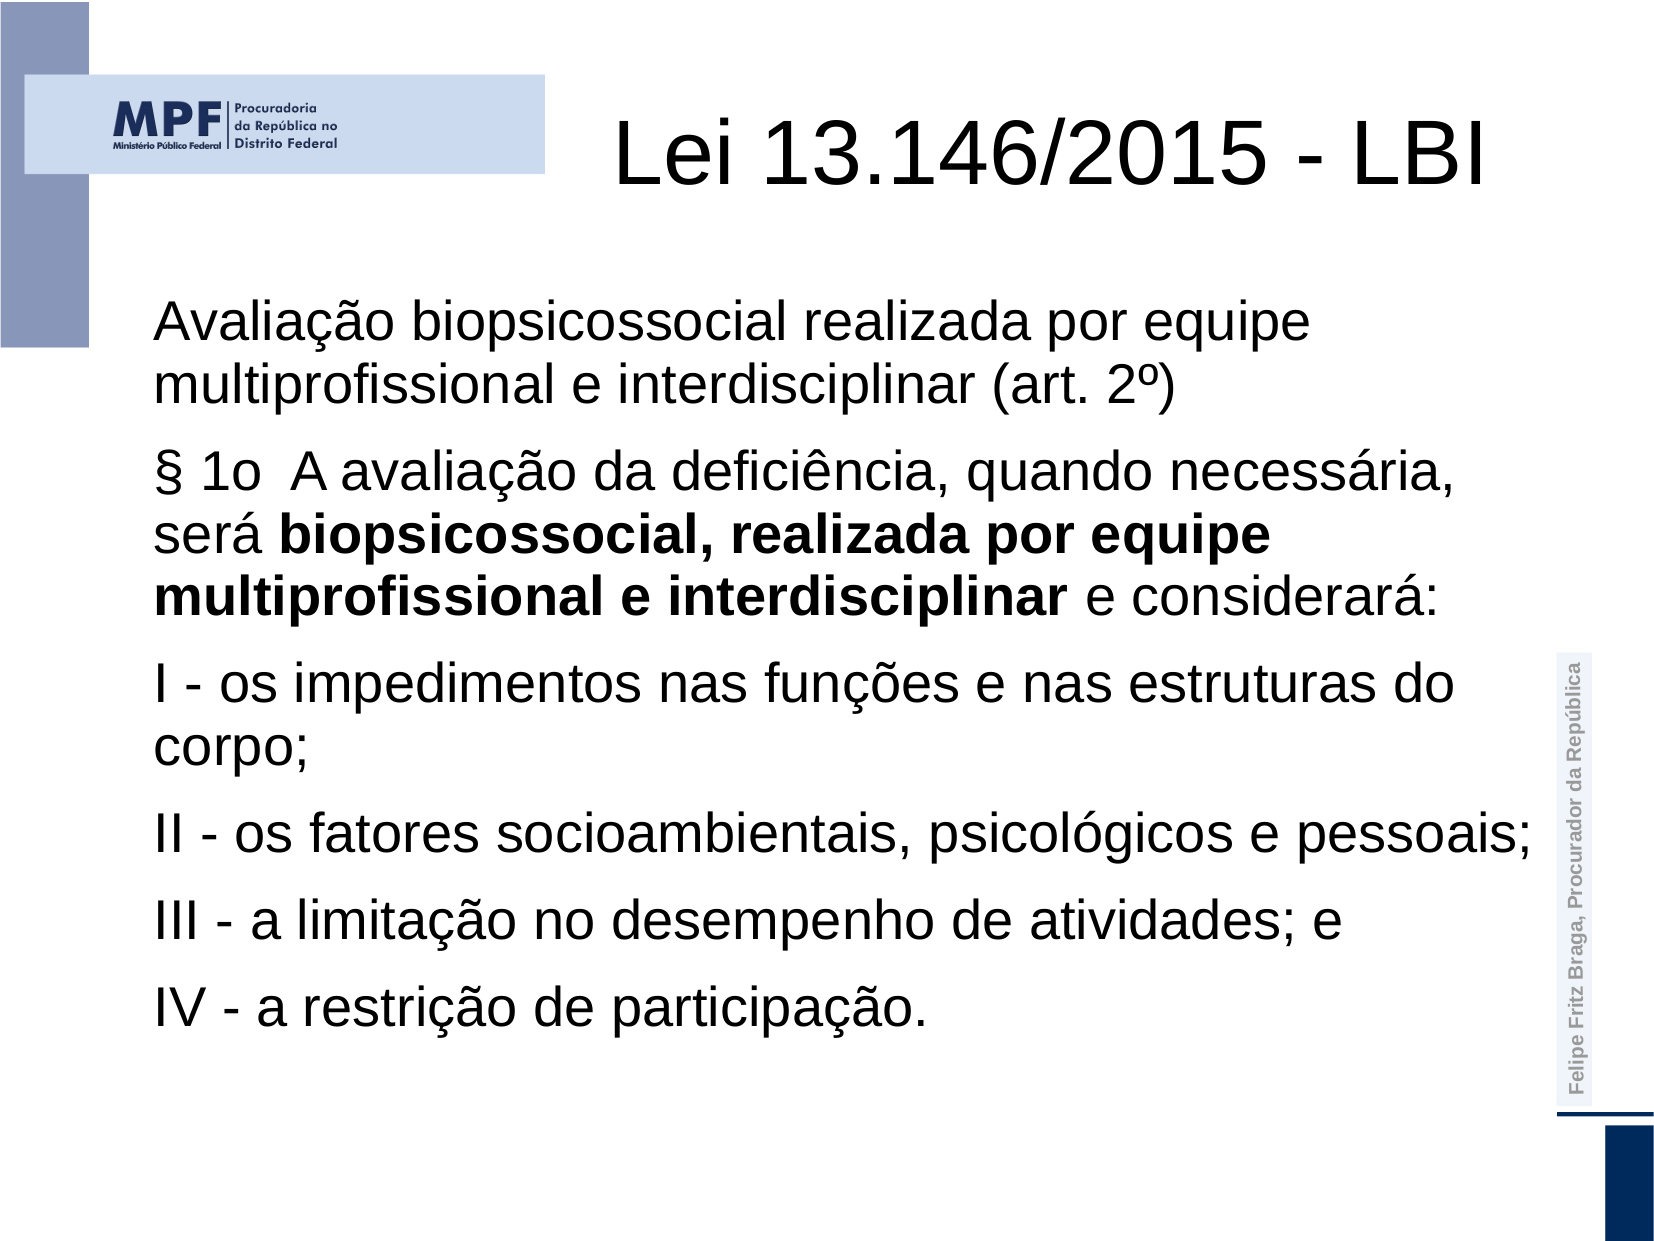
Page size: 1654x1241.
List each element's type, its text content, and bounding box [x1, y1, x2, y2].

title Lei 13.146/2015 - LBI [531, 49, 1571, 257]
list Avaliação biopsicossocial realizada por equipe multiprofissional e interdisciplinar (art. 2º) § 1o A avaliação da deficiência, quando necessária, será biopsicossocial, realizada por equipe multiprofissional e interdisciplinar e considerará: I - os impedimentos nas funções e nas estruturas do corpo; II - os fatores socioambientais, psicológicos e pessoais; III - a limitação no desempenho de atividades; e IV - a restrição de participação. [94, 290, 1548, 1109]
picture [0, 2, 1654, 1241]
